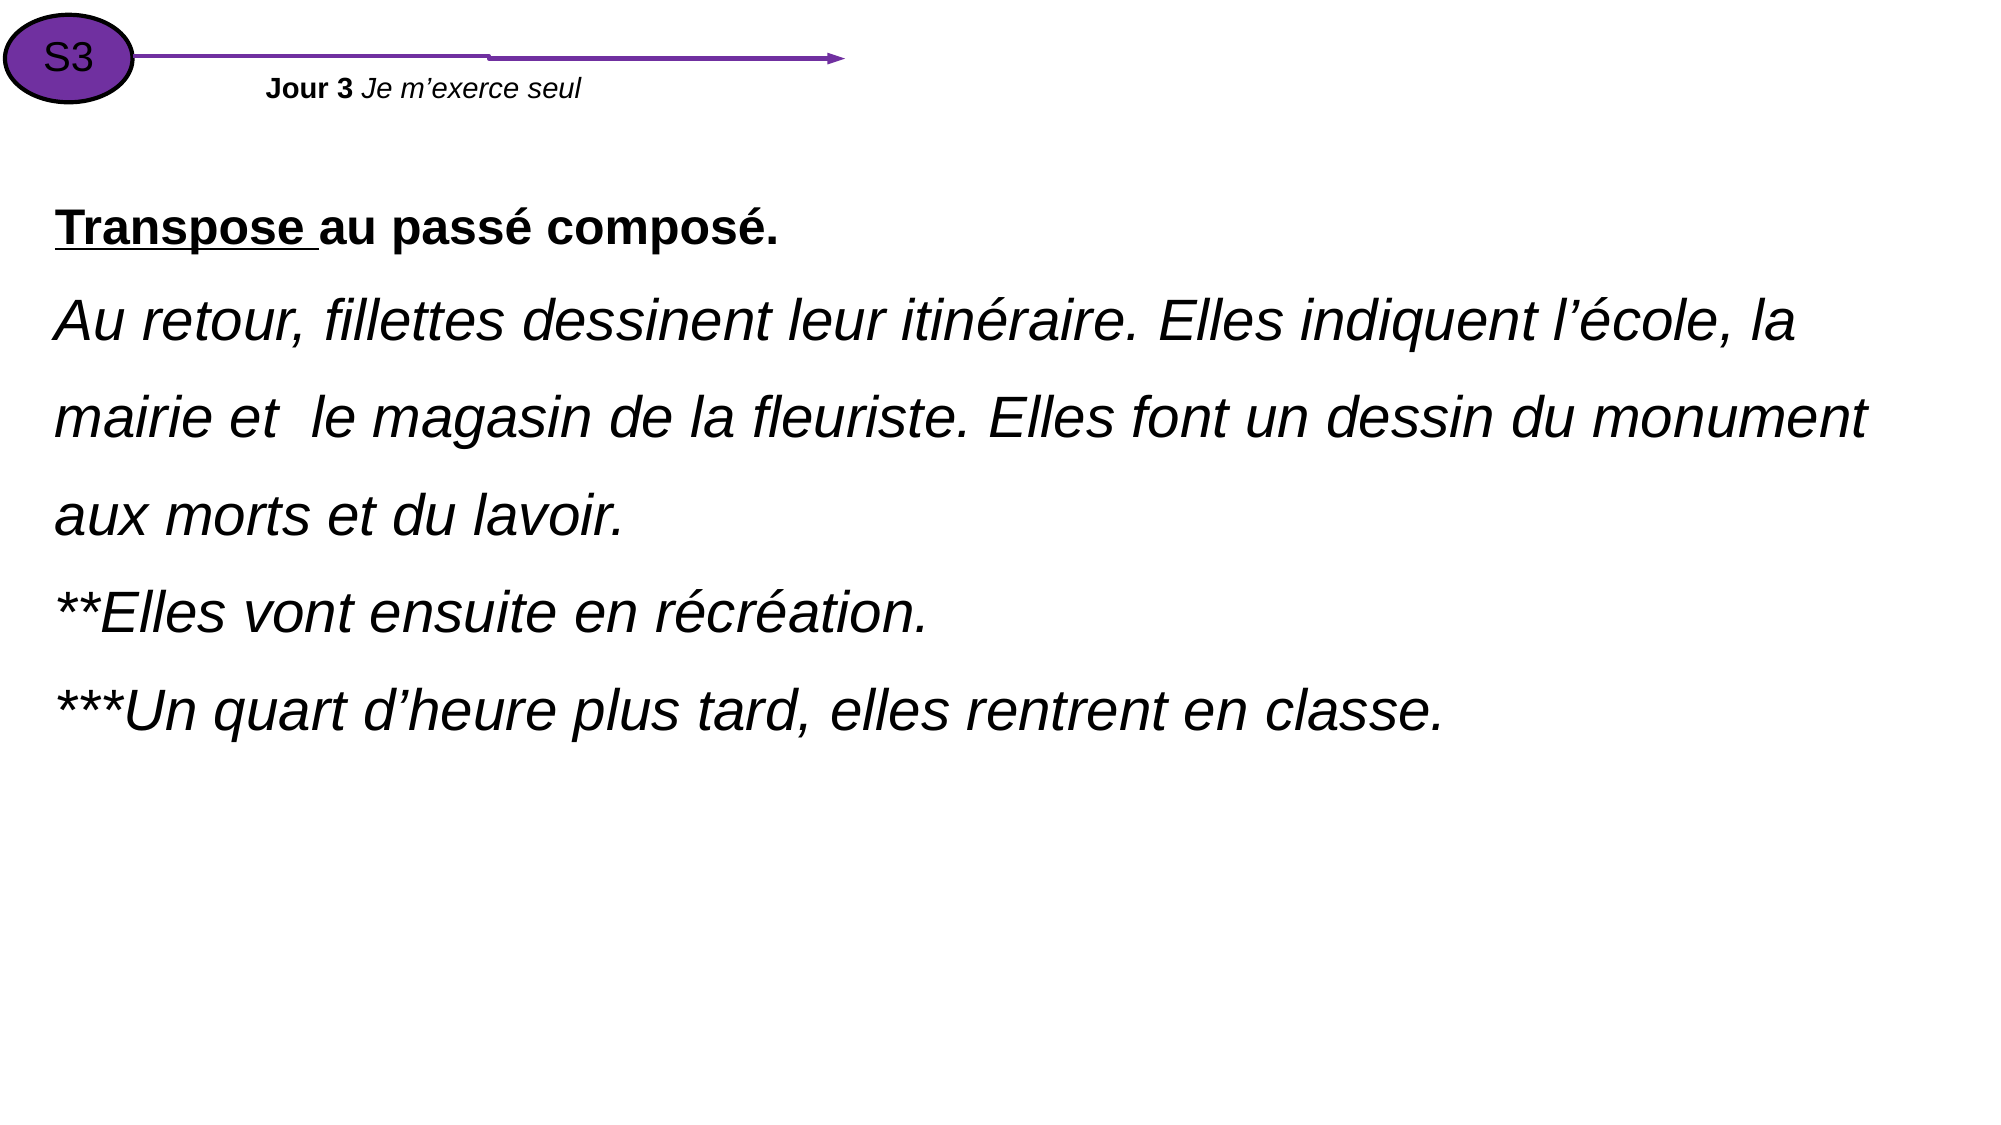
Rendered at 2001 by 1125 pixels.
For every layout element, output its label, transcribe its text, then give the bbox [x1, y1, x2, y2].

text_box S3 [4, 14, 133, 103]
text_box Jour 3 Je m’exerce seul [132, 66, 715, 109]
text_box Transpose au passé composé. Au retour, fillettes dessinent leur itinéraire. Elles indiquent l’école, la mairie et le magasin de la fleuriste. Elles font un dessin du monument aux morts et du lavoir. **Elles vont ensuite en récréation. ***Un quart d’heure plus tard, elles rentrent en classe. [49, 109, 1943, 1051]
